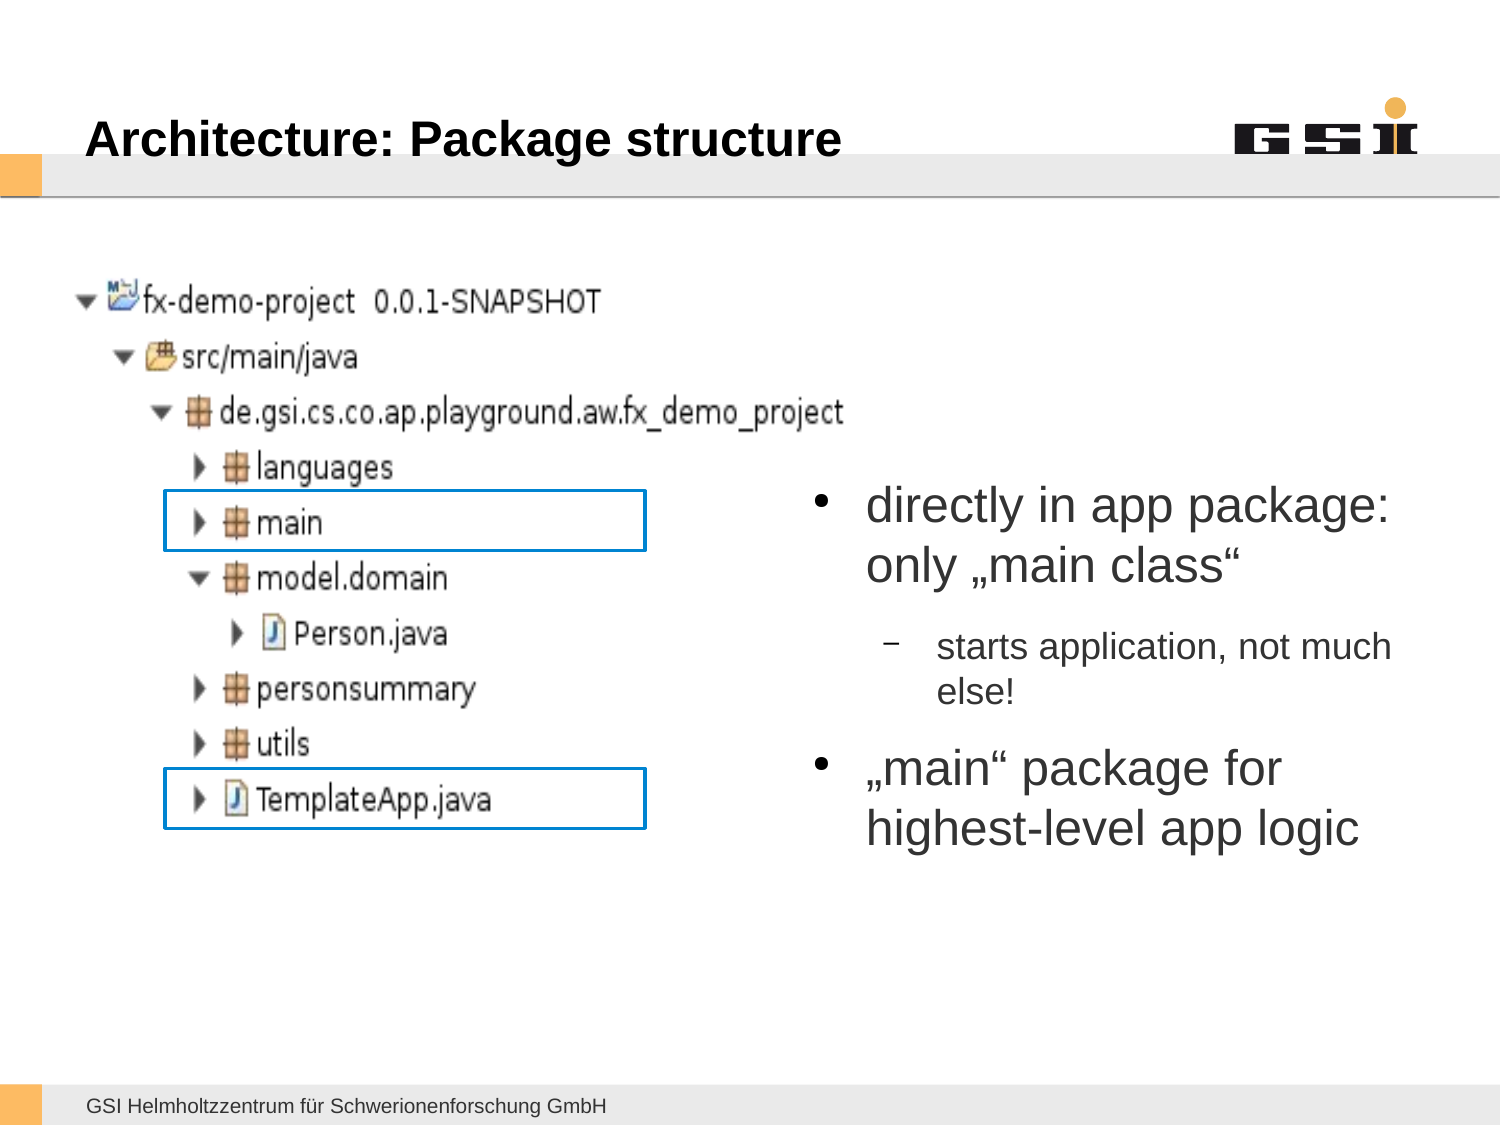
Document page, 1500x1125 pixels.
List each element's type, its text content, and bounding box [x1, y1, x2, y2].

title Architecture: Package structure [69, 44, 986, 174]
picture [67, 269, 856, 826]
picture [167, 770, 643, 826]
list directly in app package: only „main class“ starts application, not much else! „main“ package for highest-level app logic [780, 464, 1456, 1043]
picture [1233, 95, 1419, 154]
